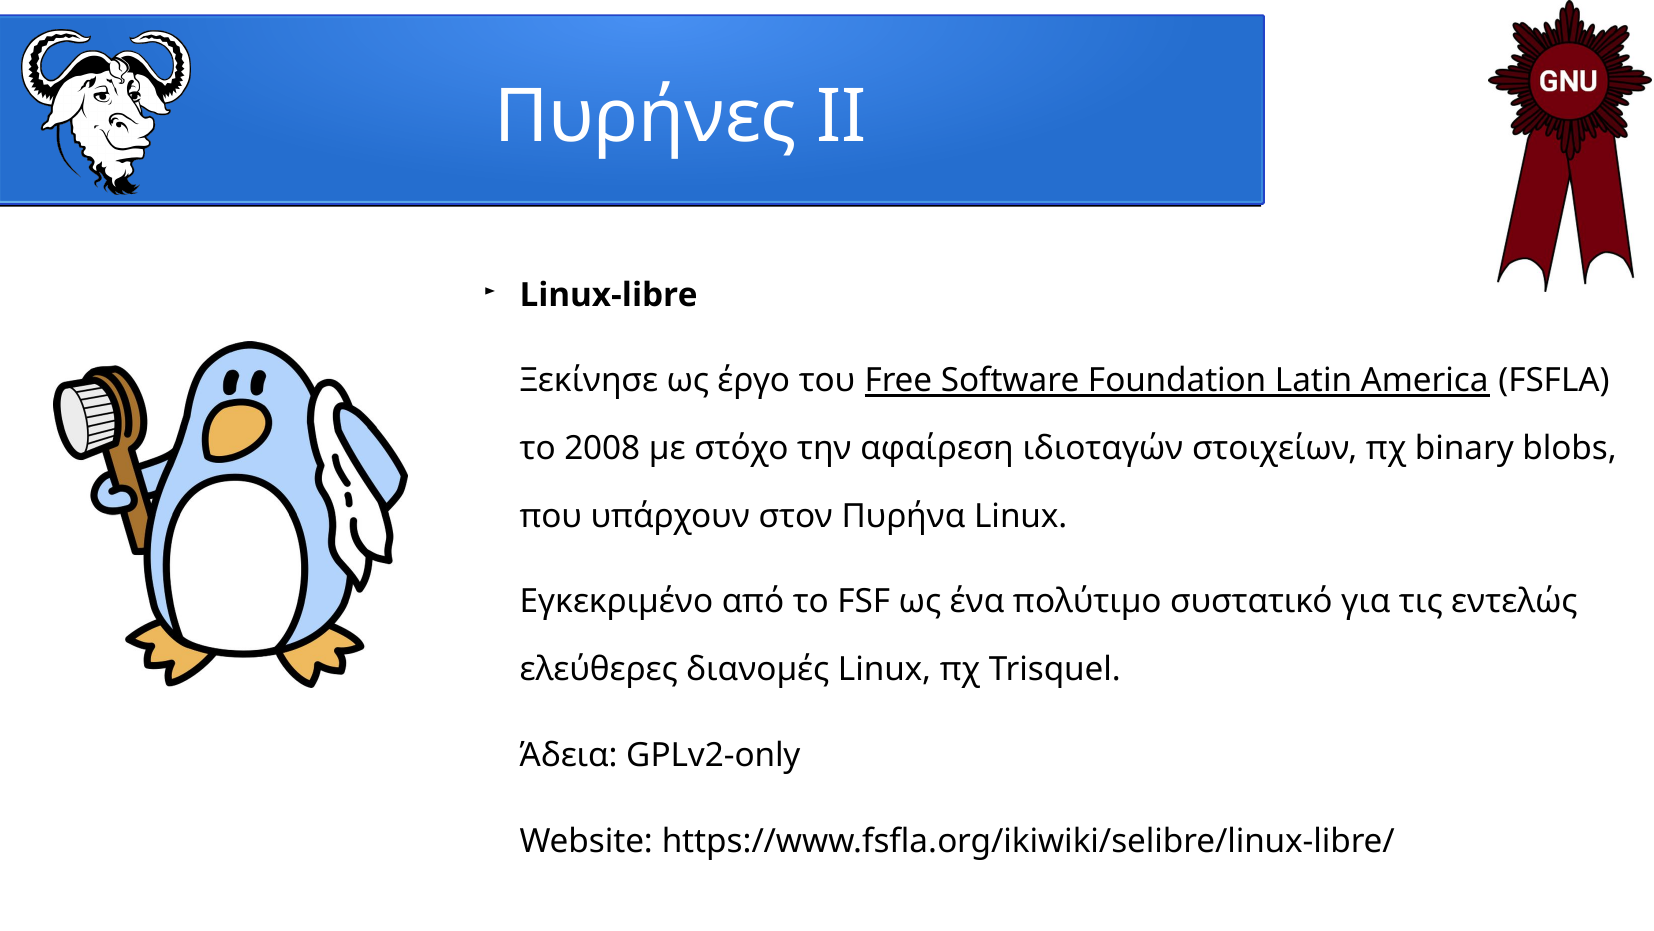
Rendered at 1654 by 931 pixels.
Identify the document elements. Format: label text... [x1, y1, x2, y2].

title Πυρήνες II [146, 28, 1235, 196]
picture [53, 341, 408, 688]
picture [21, 29, 191, 195]
picture [1488, 0, 1652, 292]
text_box Linux-libre Ξεκίνησε ως έργο του Free Software Foundation Latin America (FSFLA) το 2008 με στόχο την αφαίρεση ιδιοταγών στοιχείων, πχ binary blobs, που υπάρχουν στον Πυρήνα Linux. Εγκεκριμένο από το FSF ως ένα πολύτιμο συστατικό για τις εντελώς ελεύθερες διανομές Linux, πχ Trisquel. Άδεια: GPLv2-only Website: https://www.fsfla.org/ikiwiki/selibre/linux-libre/ [484, 248, 1648, 931]
